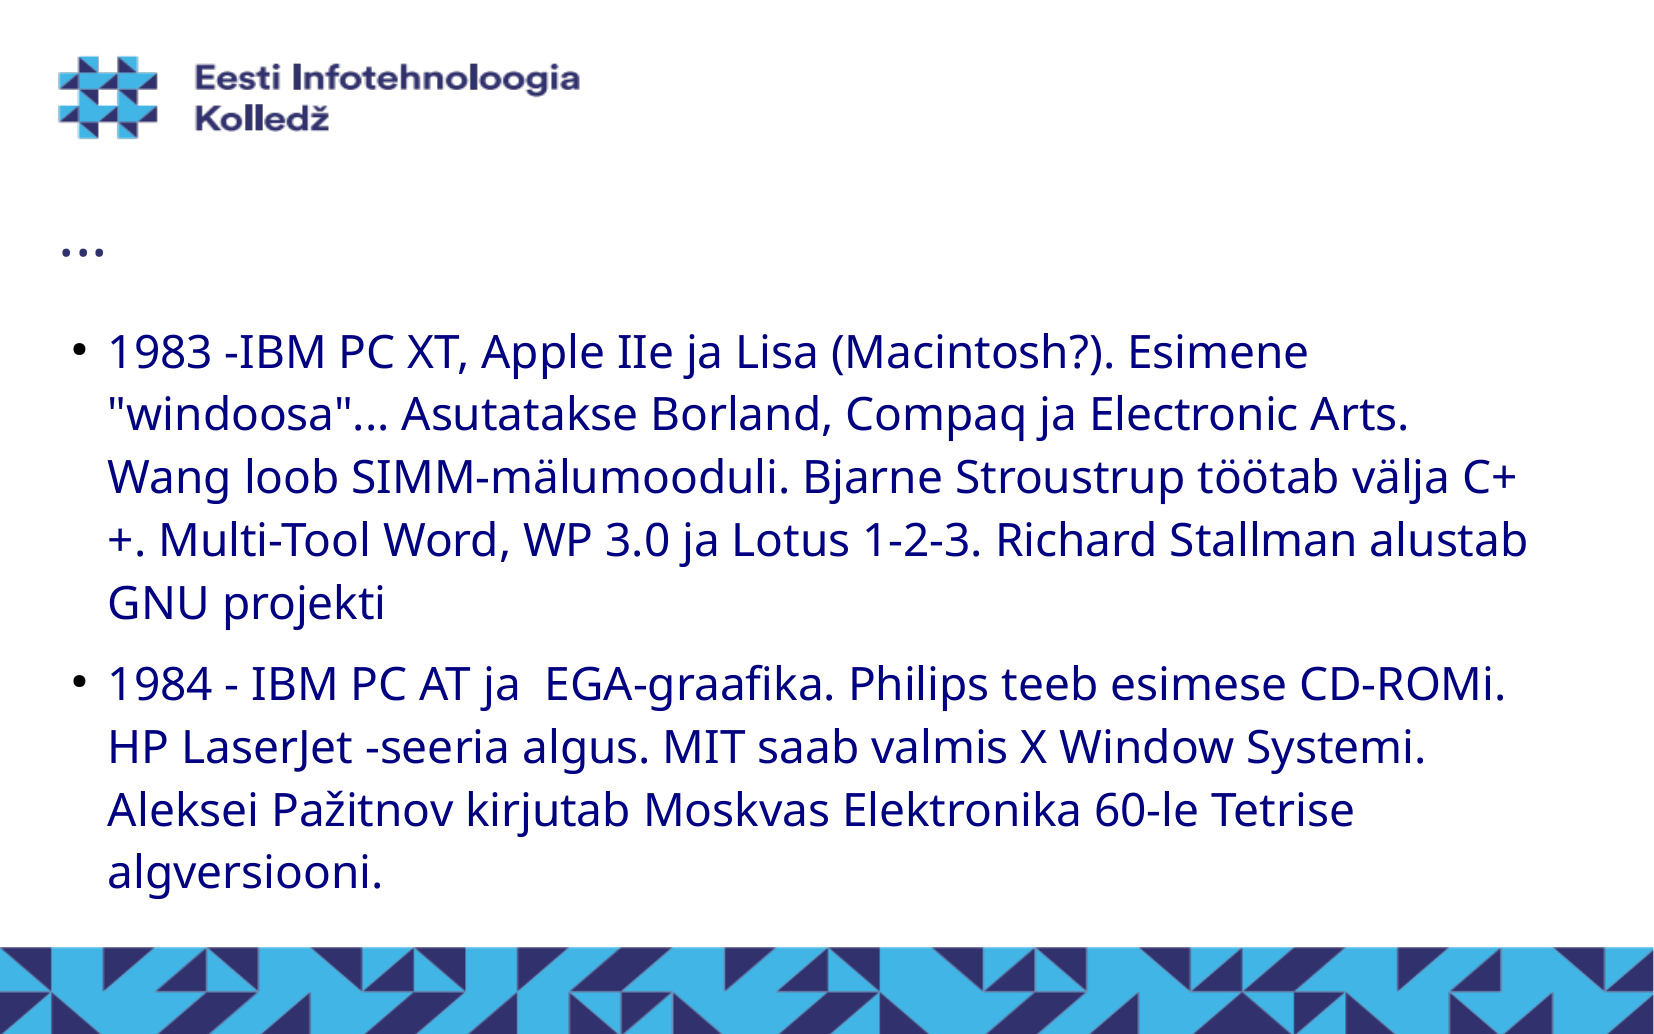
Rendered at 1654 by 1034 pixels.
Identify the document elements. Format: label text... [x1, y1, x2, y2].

title ... [59, 158, 1489, 308]
list 1983 -IBM PC XT, Apple IIe ja Lisa (Macintosh?). Esimene "windoosa"... Asutatakse Borland, Compaq ja Electronic Arts. Wang loob SIMM-mälumooduli. Bjarne Stroustrup töötab välja C++. Multi-Tool Word, WP 3.0 ja Lotus 1-2-3. Richard Stallman alustab GNU projekti 1984 - IBM PC AT ja EGA-graafika. Philips teeb esimese CD-ROMi. HP LaserJet -seeria algus. MIT saab valmis X Window Systemi. Aleksei Pažitnov kirjutab Moskvas Elektronika 60-le Tetrise algversiooni. [59, 318, 1536, 910]
